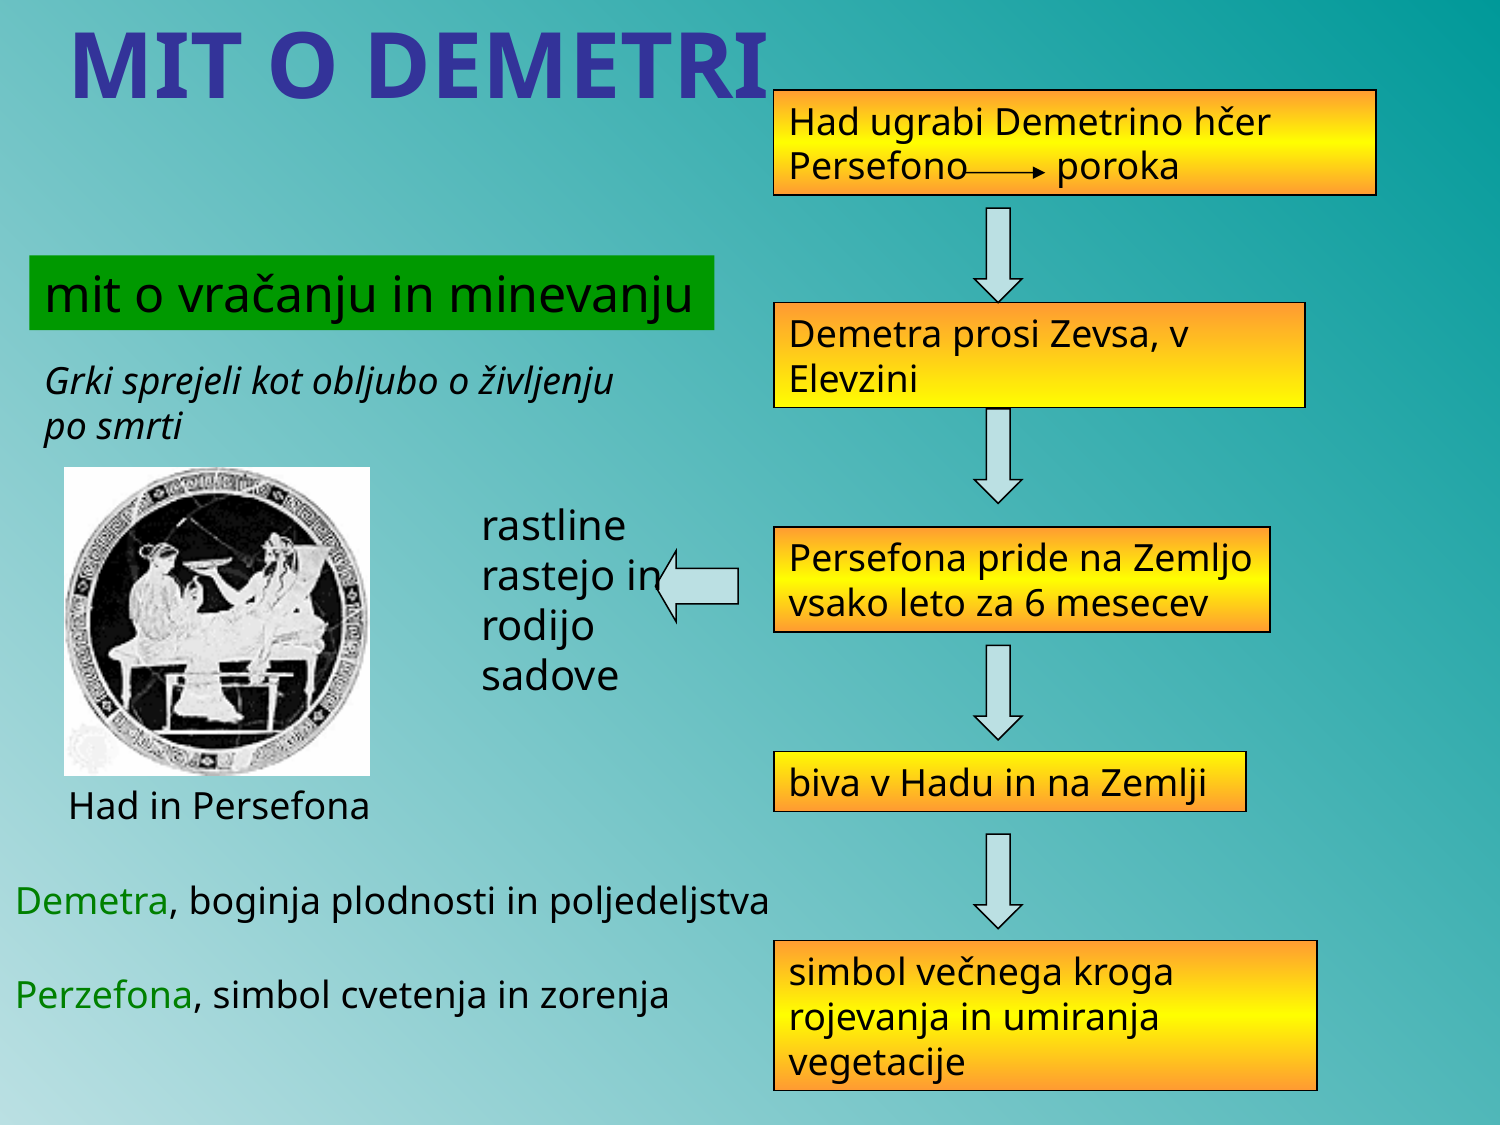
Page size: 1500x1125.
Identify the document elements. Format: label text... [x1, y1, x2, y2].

text_box Demetra prosi Zevsa, v Elevzini [773, 302, 1306, 408]
picture [64, 467, 370, 774]
text_box [974, 645, 1022, 740]
text_box [974, 834, 1022, 929]
text_box [974, 208, 1022, 303]
text_box mit o vračanju in minevanju [29, 255, 715, 331]
text_box MIT O DEMETRI [53, 0, 804, 125]
text_box [680, 568, 739, 604]
text_box simbol večnega kroga rojevanja in umiranja vegetacije [773, 940, 1317, 1091]
text_box Perzefona, simbol cvetenja in zorenja [0, 964, 750, 1024]
text_box Had in Persefona [53, 774, 431, 835]
text_box Persefona pride na Zemljo vsako leto za 6 mesecev [773, 527, 1270, 632]
text_box Demetra, boginja plodnosti in poljedeljstva [0, 869, 798, 930]
text_box [974, 408, 1022, 504]
text_box rastline rastejo in rodijo sadove [466, 491, 680, 707]
text_box Had ugrabi Demetrino hčer Persefono poroka [773, 90, 1376, 195]
text_box Grki sprejeli kot obljubo o življenju po smrti [29, 349, 632, 455]
text_box biva v Hadu in na Zemlji [773, 751, 1247, 812]
